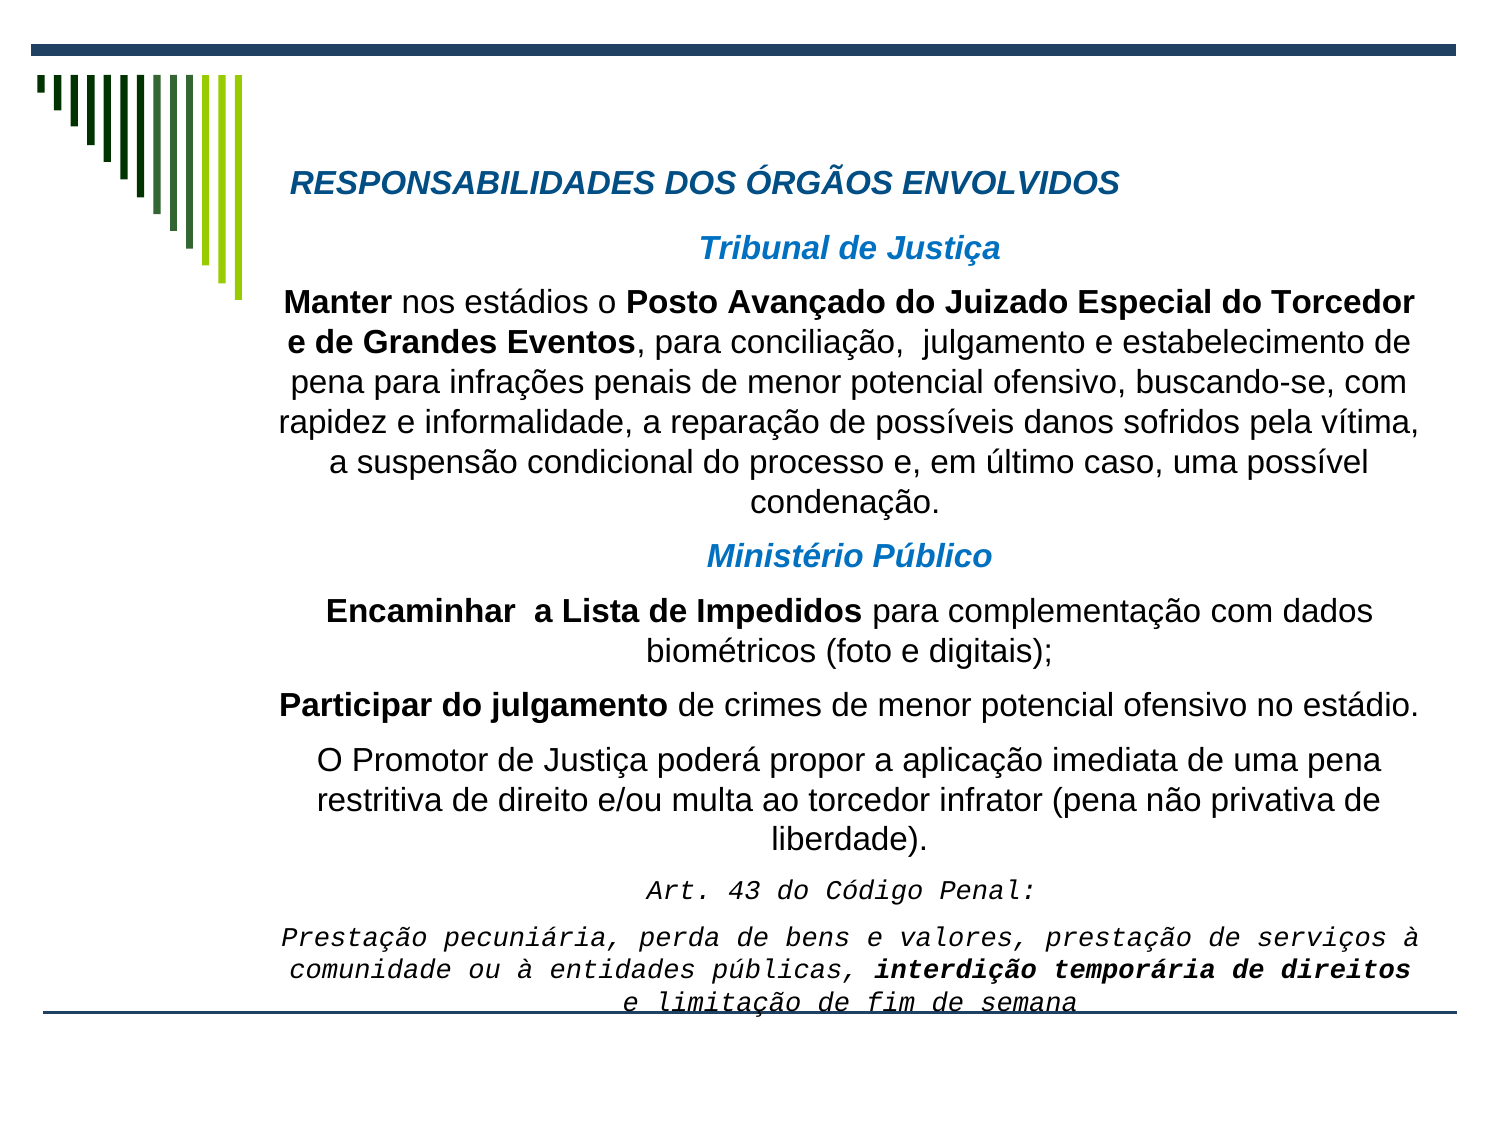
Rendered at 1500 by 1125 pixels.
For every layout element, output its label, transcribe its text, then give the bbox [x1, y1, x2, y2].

subtitle Tribunal de Justiça Manter nos estádios o Posto Avançado do Juizado Especial do Torcedor e de Grandes Eventos, para conciliação, julgamento e estabelecimento de pena para infrações penais de menor potencial ofensivo, buscando-se, com rapidez e informalidade, a reparação de possíveis danos sofridos pela vítima, a suspensão condicional do processo e, em último caso, uma possível condenação. Ministério Público Encaminhar a Lista de Impedidos para complementação com dados biométricos (foto e digitais); Participar do julgamento de crimes de menor potencial ofensivo no estádio. O Promotor de Justiça poderá propor a aplicação imediata de uma pena restritiva de direito e/ou multa ao torcedor infrator (pena não privativa de liberdade). Art. 43 do Código Penal: Prestação pecuniária, perda de bens e valores, prestação de serviços à comunidade ou à entidades públicas, interdição temporária de direitos e limitação de fim de semana [274, 225, 1425, 1017]
title RESPONSABILIDADES DOS ÓRGÃOS ENVOLVIDOS [274, 75, 1425, 225]
